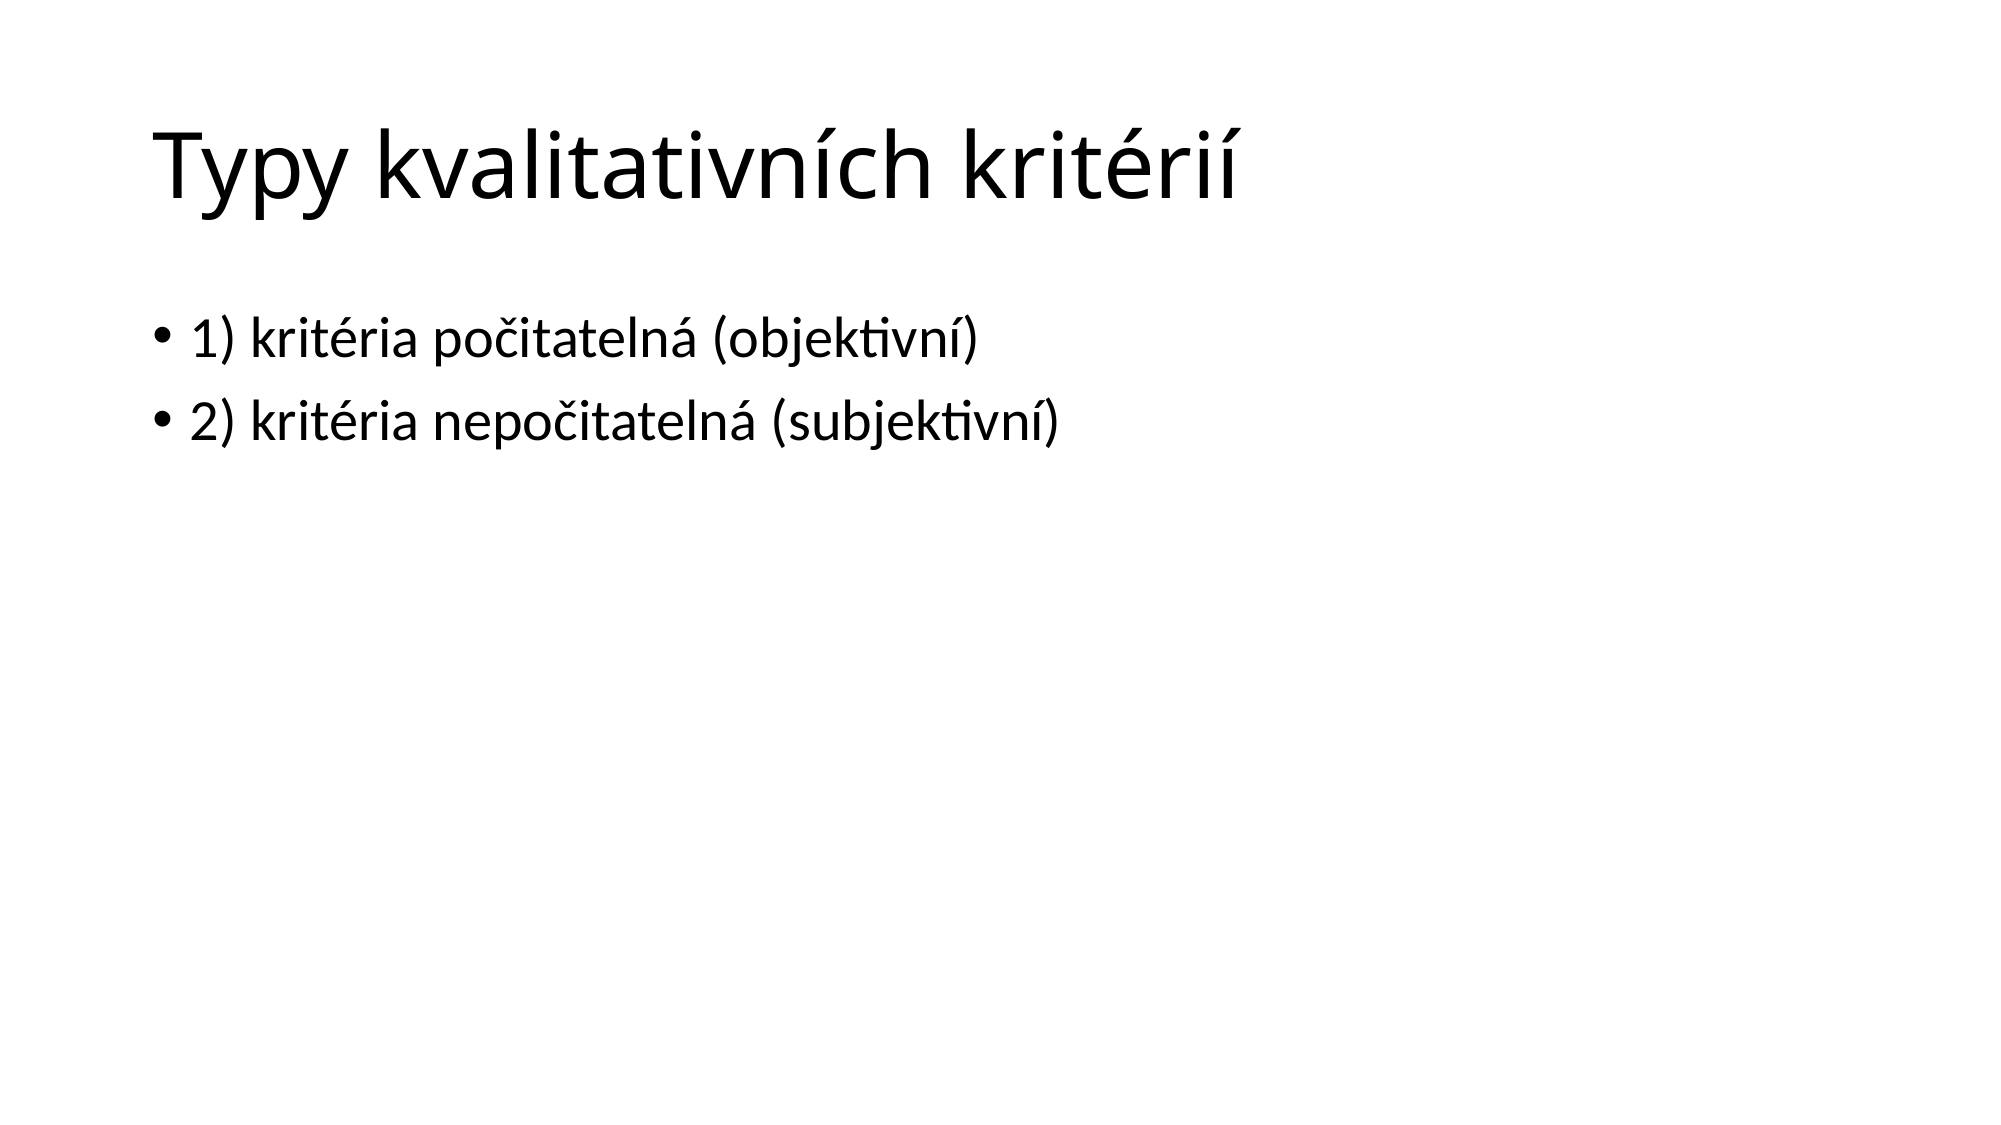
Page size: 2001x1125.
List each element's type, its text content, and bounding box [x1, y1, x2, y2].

title Typy kvalitativních kritérií [137, 59, 1863, 278]
list 1) kritéria počitatelná (objektivní) 2) kritéria nepočitatelná (subjektivní) [137, 299, 1863, 1014]
